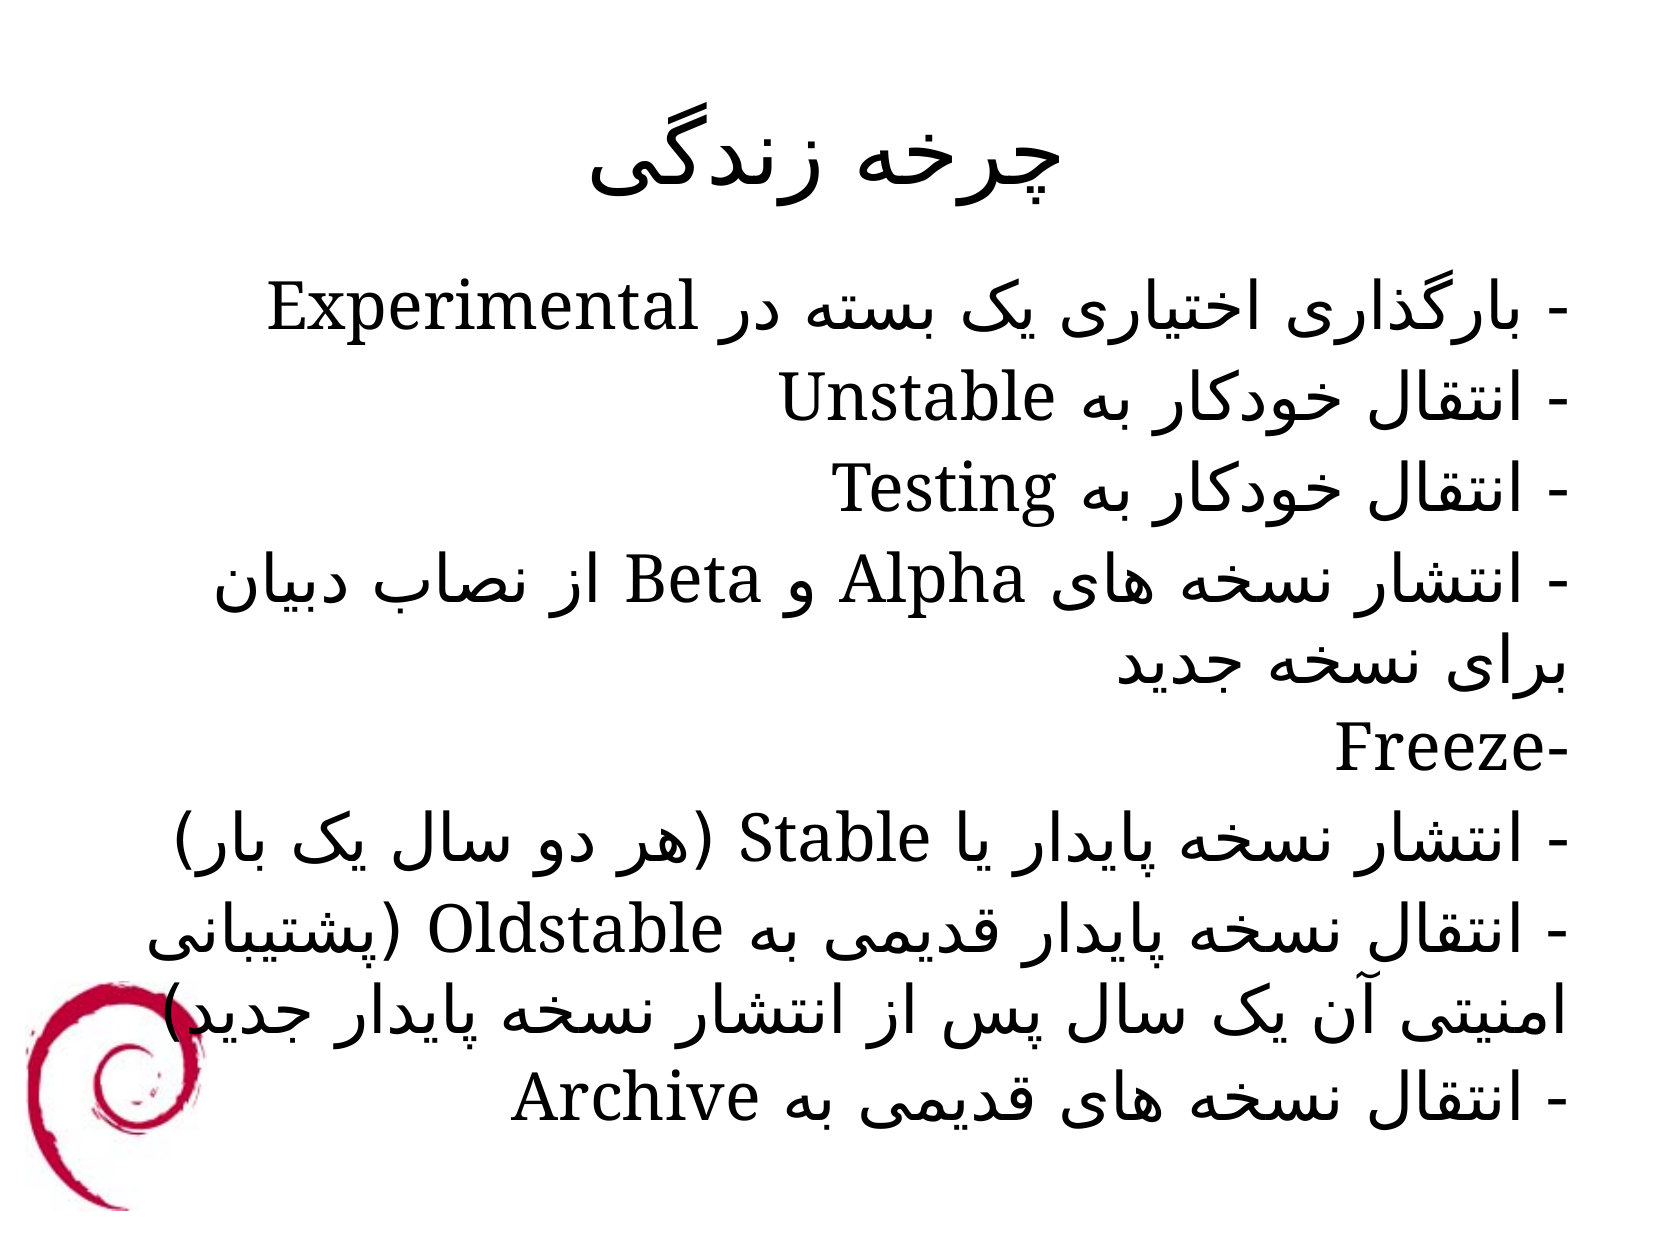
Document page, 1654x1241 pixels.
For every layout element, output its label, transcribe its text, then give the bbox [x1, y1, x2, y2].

picture [25, 981, 207, 1211]
subtitle - بارگذاری اختیاری یک بسته در Experimental - انتقال خودکار به Unstable - انتقال خودکار به Testing - انتشار نسخه های Alpha و Beta از نصاب دبیان برای نسخه جدید -Freeze - انتشار نسخه پایدار یا Stable (هر دو سال یک بار) - انتقال نسخه پایدار قدیمی به Oldstable (پشتیبانی امنیتی آن یک سال پس از انتشار نسخه پایدار جدید) - انتقال نسخه های قدیمی به Archive [82, 246, 1571, 1153]
title چرخه زندگی [82, 56, 1571, 246]
